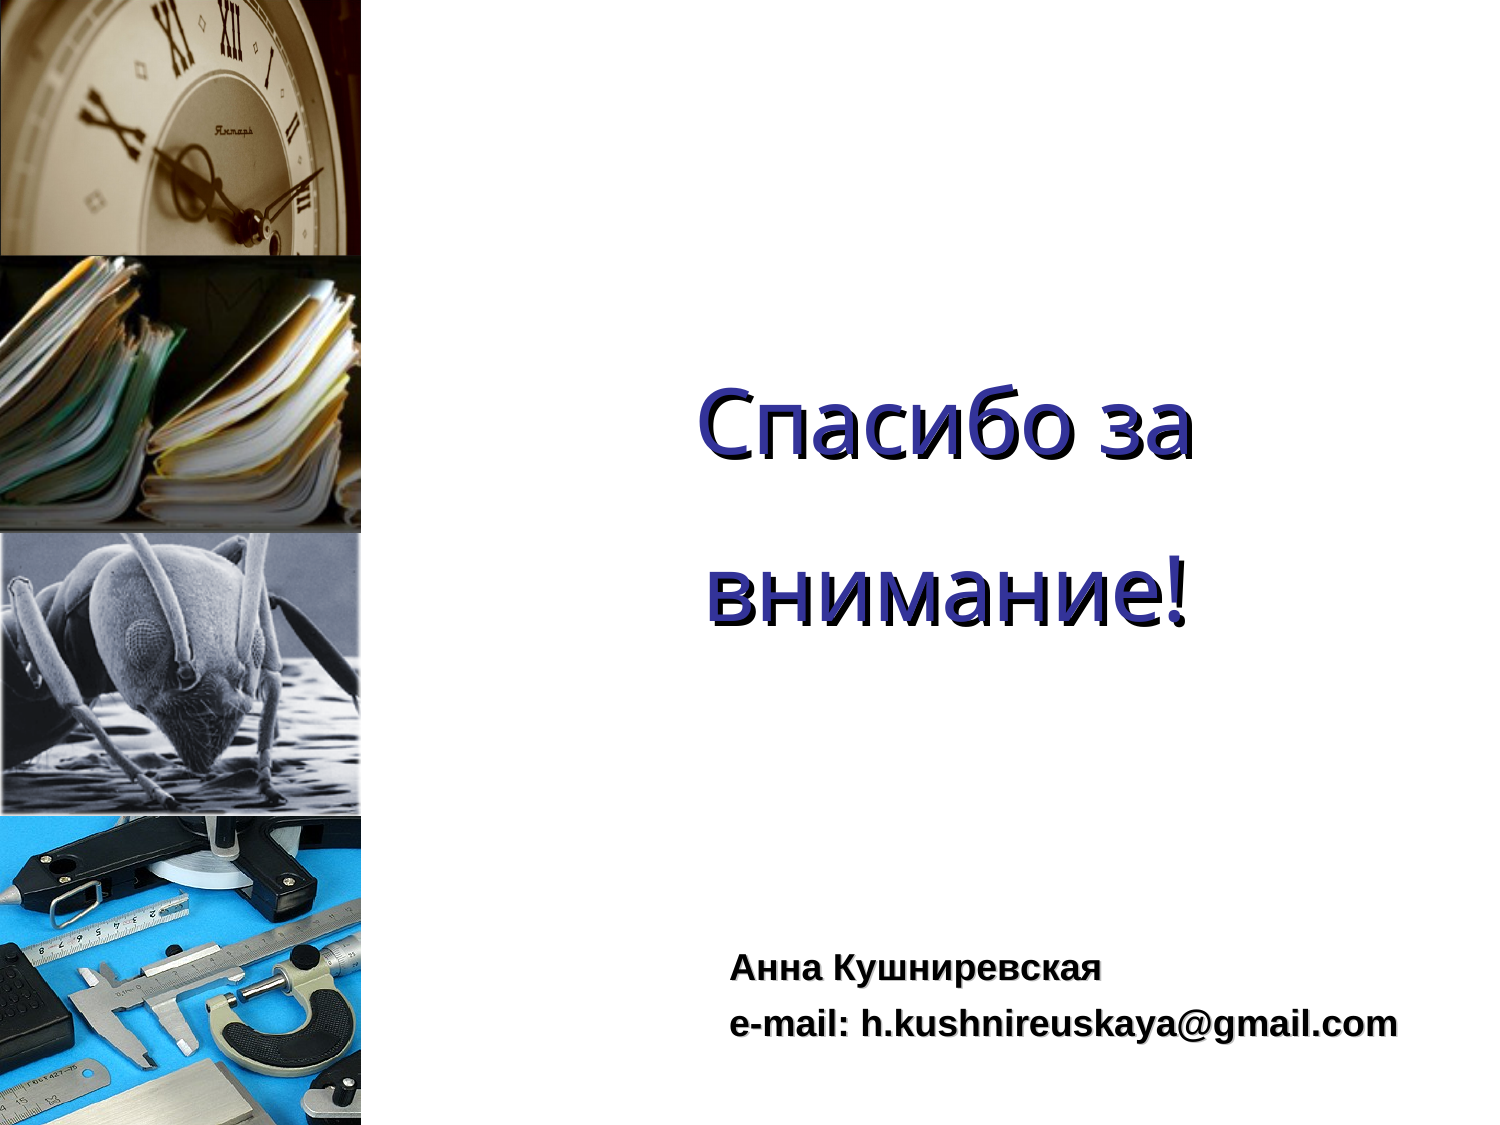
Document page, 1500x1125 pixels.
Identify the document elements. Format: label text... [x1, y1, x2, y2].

picture [0, 0, 361, 1125]
text_box Анна Кушниревская e-mail: h.kushnireuskaya@gmail.com [714, 899, 1489, 1077]
title Спасибо за внимание! [502, 259, 1388, 703]
